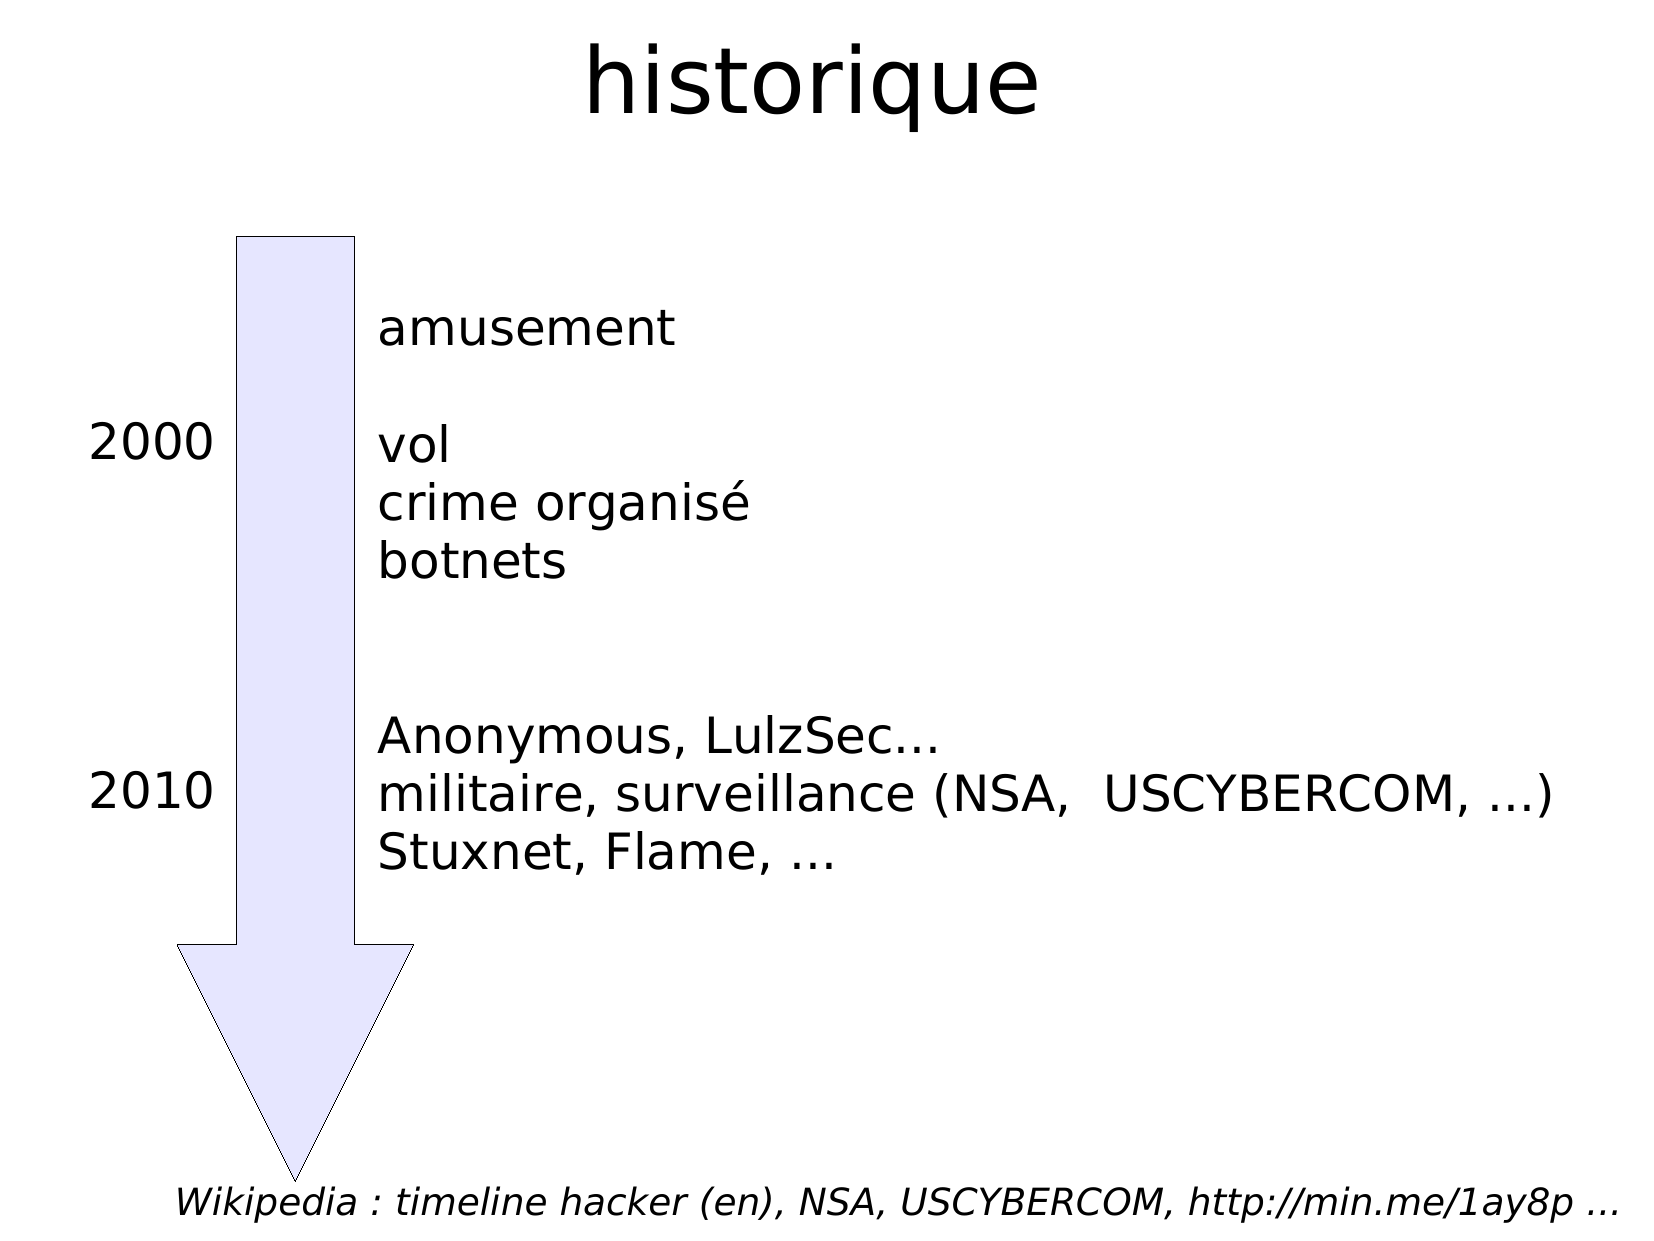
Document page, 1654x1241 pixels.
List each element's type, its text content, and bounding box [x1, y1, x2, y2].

text_box amusement vol crime organisé botnets Anonymous, LulzSec... militaire, surveillance (NSA, USCYBERCOM, ...) Stuxnet, Flame, ... [377, 241, 1556, 1004]
text_box 2000 [88, 413, 216, 472]
text_box [177, 236, 384, 1181]
title historique [121, 17, 1504, 143]
text_box Wikipedia : timeline hacker (en), NSA, USCYBERCOM, http://min.me/1ay8p ... [174, 1181, 1636, 1227]
text_box 2010 [88, 762, 216, 821]
